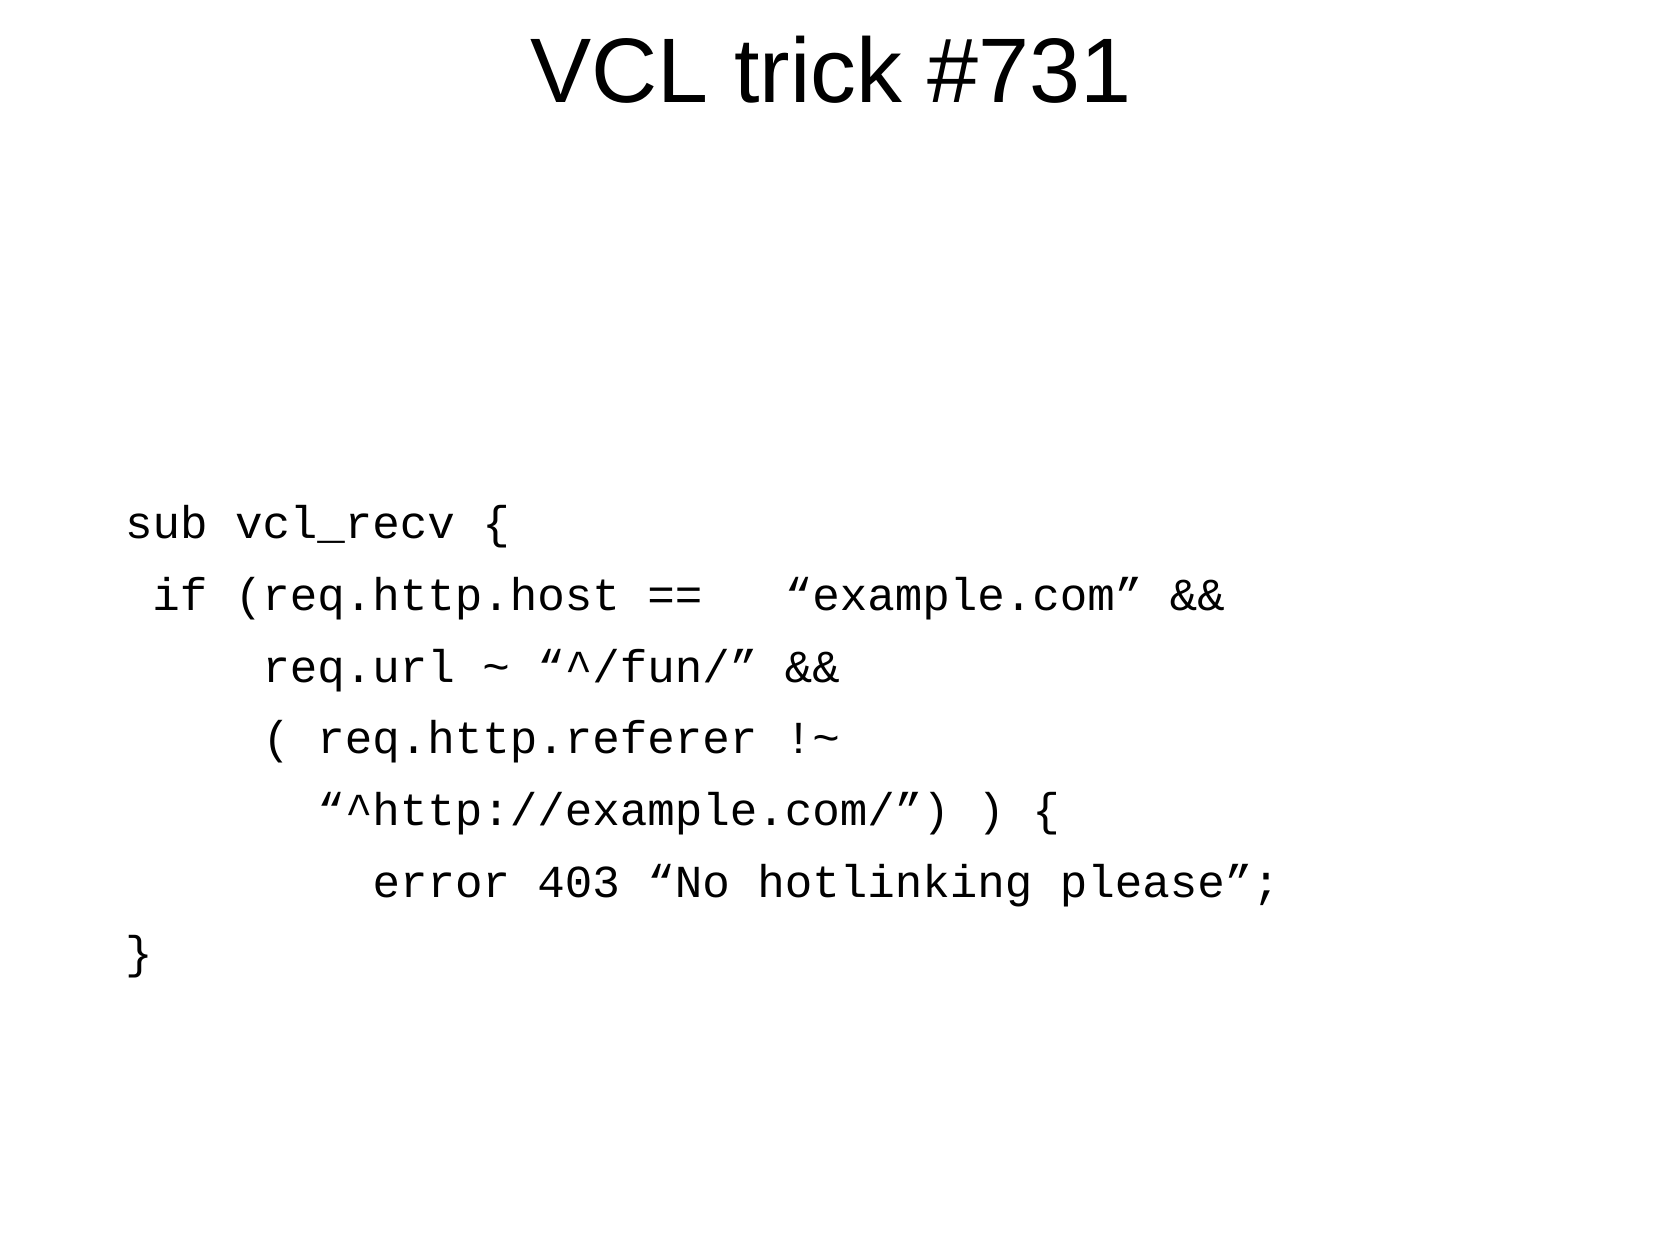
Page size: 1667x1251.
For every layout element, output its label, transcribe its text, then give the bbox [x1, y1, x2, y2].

subtitle sub vcl_recv { if (req.http.host == “example.com” && req.url ~ “^/fun/” && ( req.http.referer !~ “^http://example.com/”) ) { error 403 “No hotlinking please”; } [125, 493, 1542, 978]
title VCL trick #731 [123, 3, 1540, 213]
